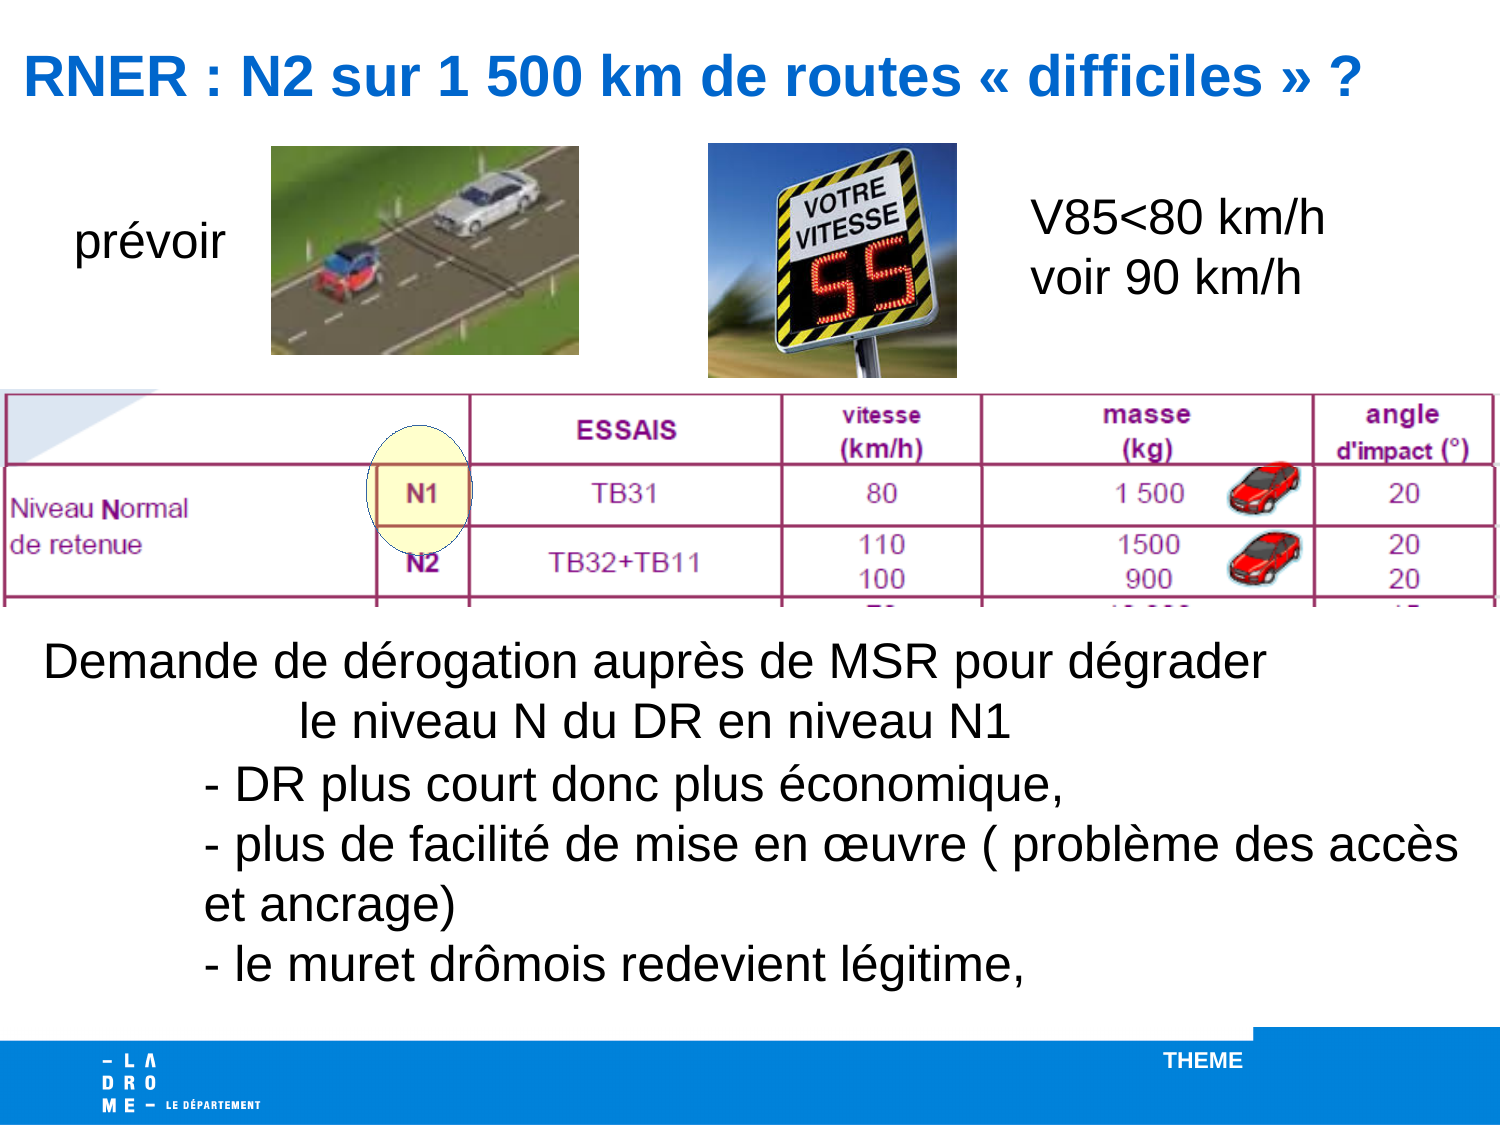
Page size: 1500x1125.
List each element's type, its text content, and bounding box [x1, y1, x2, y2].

text_box Demande de dérogation auprès de MSR pour dégrader le niveau N du DR en niveau N1 [11, 621, 1300, 756]
picture [708, 143, 957, 378]
title RNER : N2 sur 1 500 km de routes « difficiles » ? [23, 48, 1477, 130]
picture [271, 146, 579, 355]
text_box prévoir [59, 200, 249, 284]
text_box V85<80 km/h voir 90 km/h [1015, 177, 1406, 319]
picture [0, 1027, 1500, 1125]
text_box - DR plus court donc plus économique, - plus de facilité de mise en œuvre ( problème des accès et ancrage) - le muret drômois redevient légitime, [188, 744, 1477, 999]
picture [0, 389, 1500, 607]
text_box [366, 425, 473, 556]
